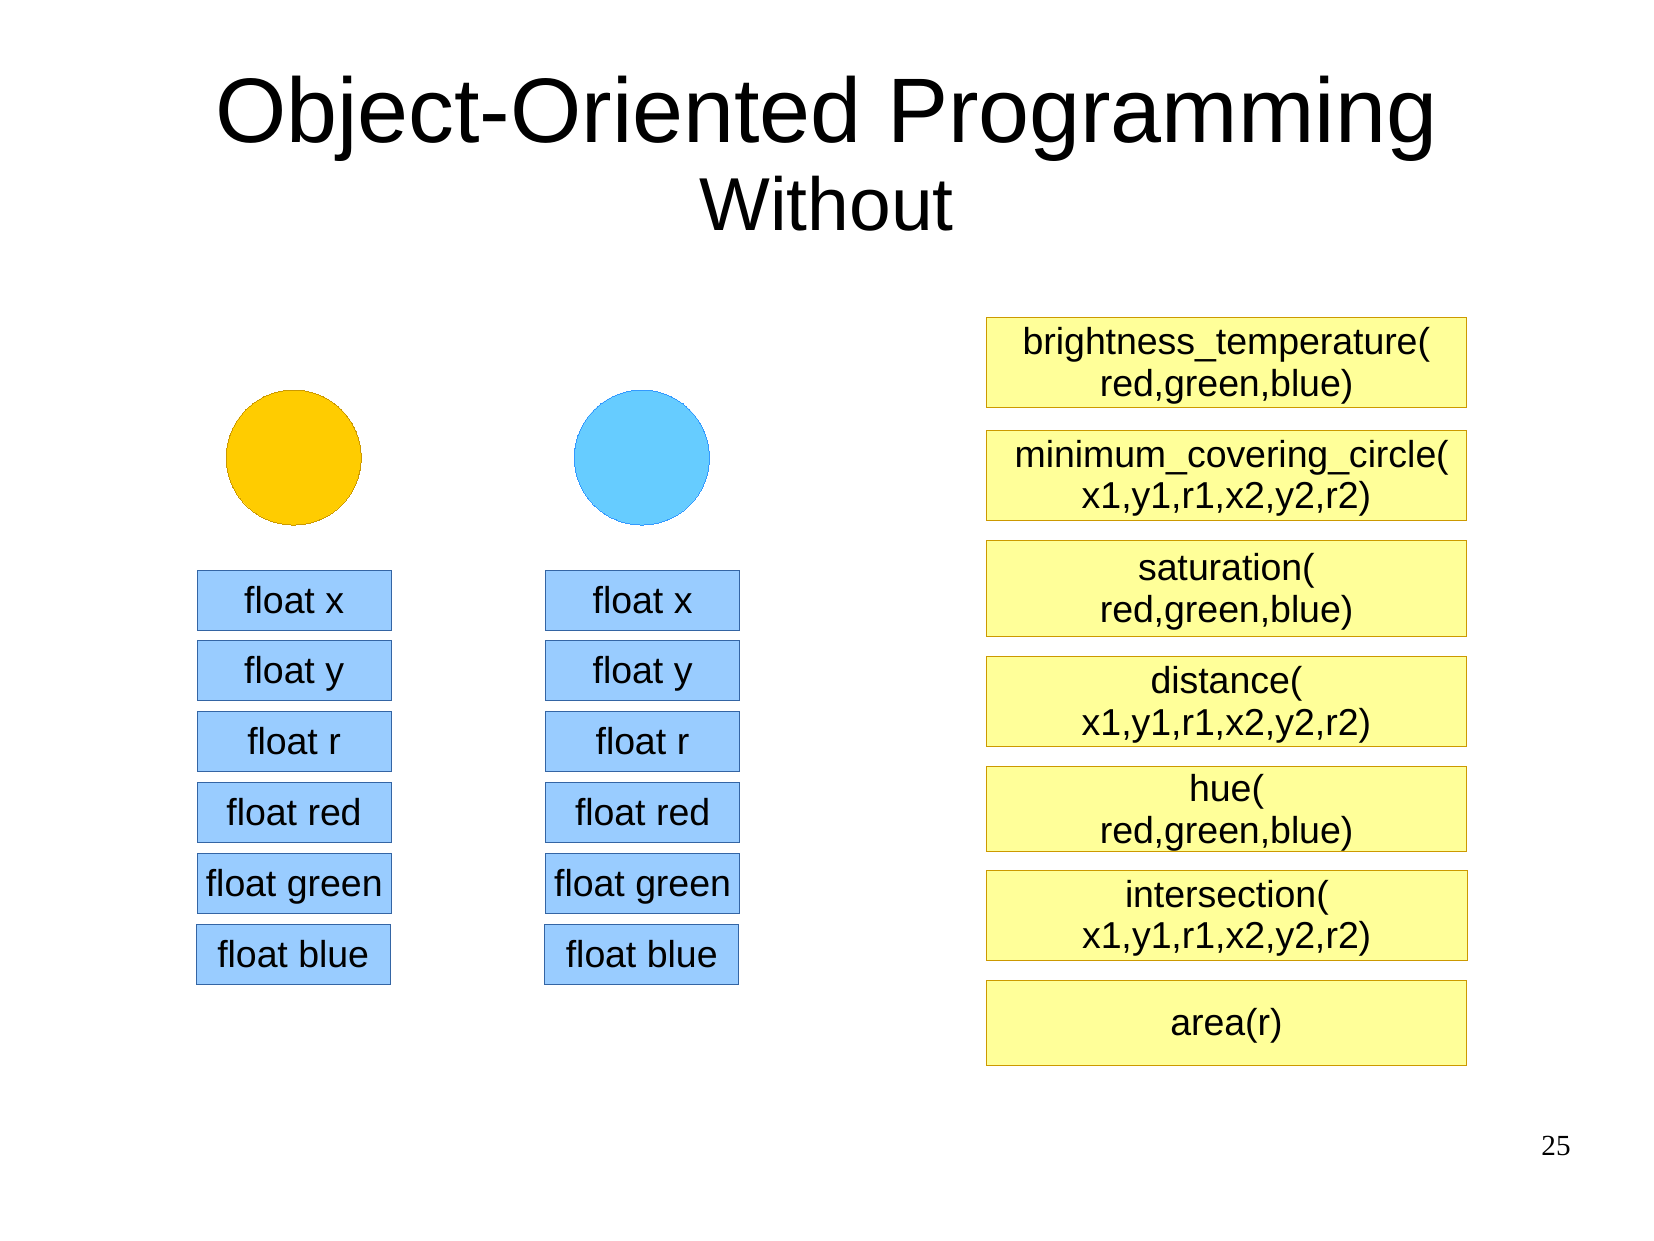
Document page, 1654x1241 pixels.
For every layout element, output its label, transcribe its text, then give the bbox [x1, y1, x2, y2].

text_box brightness_temperature( red,green,blue) [986, 317, 1467, 408]
text_box float blue [196, 924, 391, 985]
text_box [226, 390, 362, 526]
text_box area(r) [986, 980, 1467, 1066]
text_box float red [545, 782, 740, 843]
text_box [574, 390, 710, 526]
title Object-Oriented Programming Without [82, 49, 1571, 257]
text_box hue( red,green,blue) [986, 766, 1467, 852]
text_box intersection( x1,y1,r1,x2,y2,r2) [986, 870, 1468, 961]
text_box float x [197, 570, 392, 631]
text_box distance( x1,y1,r1,x2,y2,r2) [986, 656, 1467, 747]
text_box float blue [544, 924, 739, 985]
text_box float red [197, 782, 392, 843]
text_box float r [545, 711, 740, 772]
text_box float r [197, 711, 392, 772]
text_box float x [545, 570, 740, 631]
text_box float green [545, 853, 740, 914]
text_box float y [197, 640, 392, 701]
text_box saturation( red,green,blue) [986, 540, 1467, 637]
text_box minimum_covering_circle( x1,y1,r1,x2,y2,r2) [986, 430, 1467, 521]
text_box float green [197, 853, 392, 914]
text_box float y [545, 640, 740, 701]
